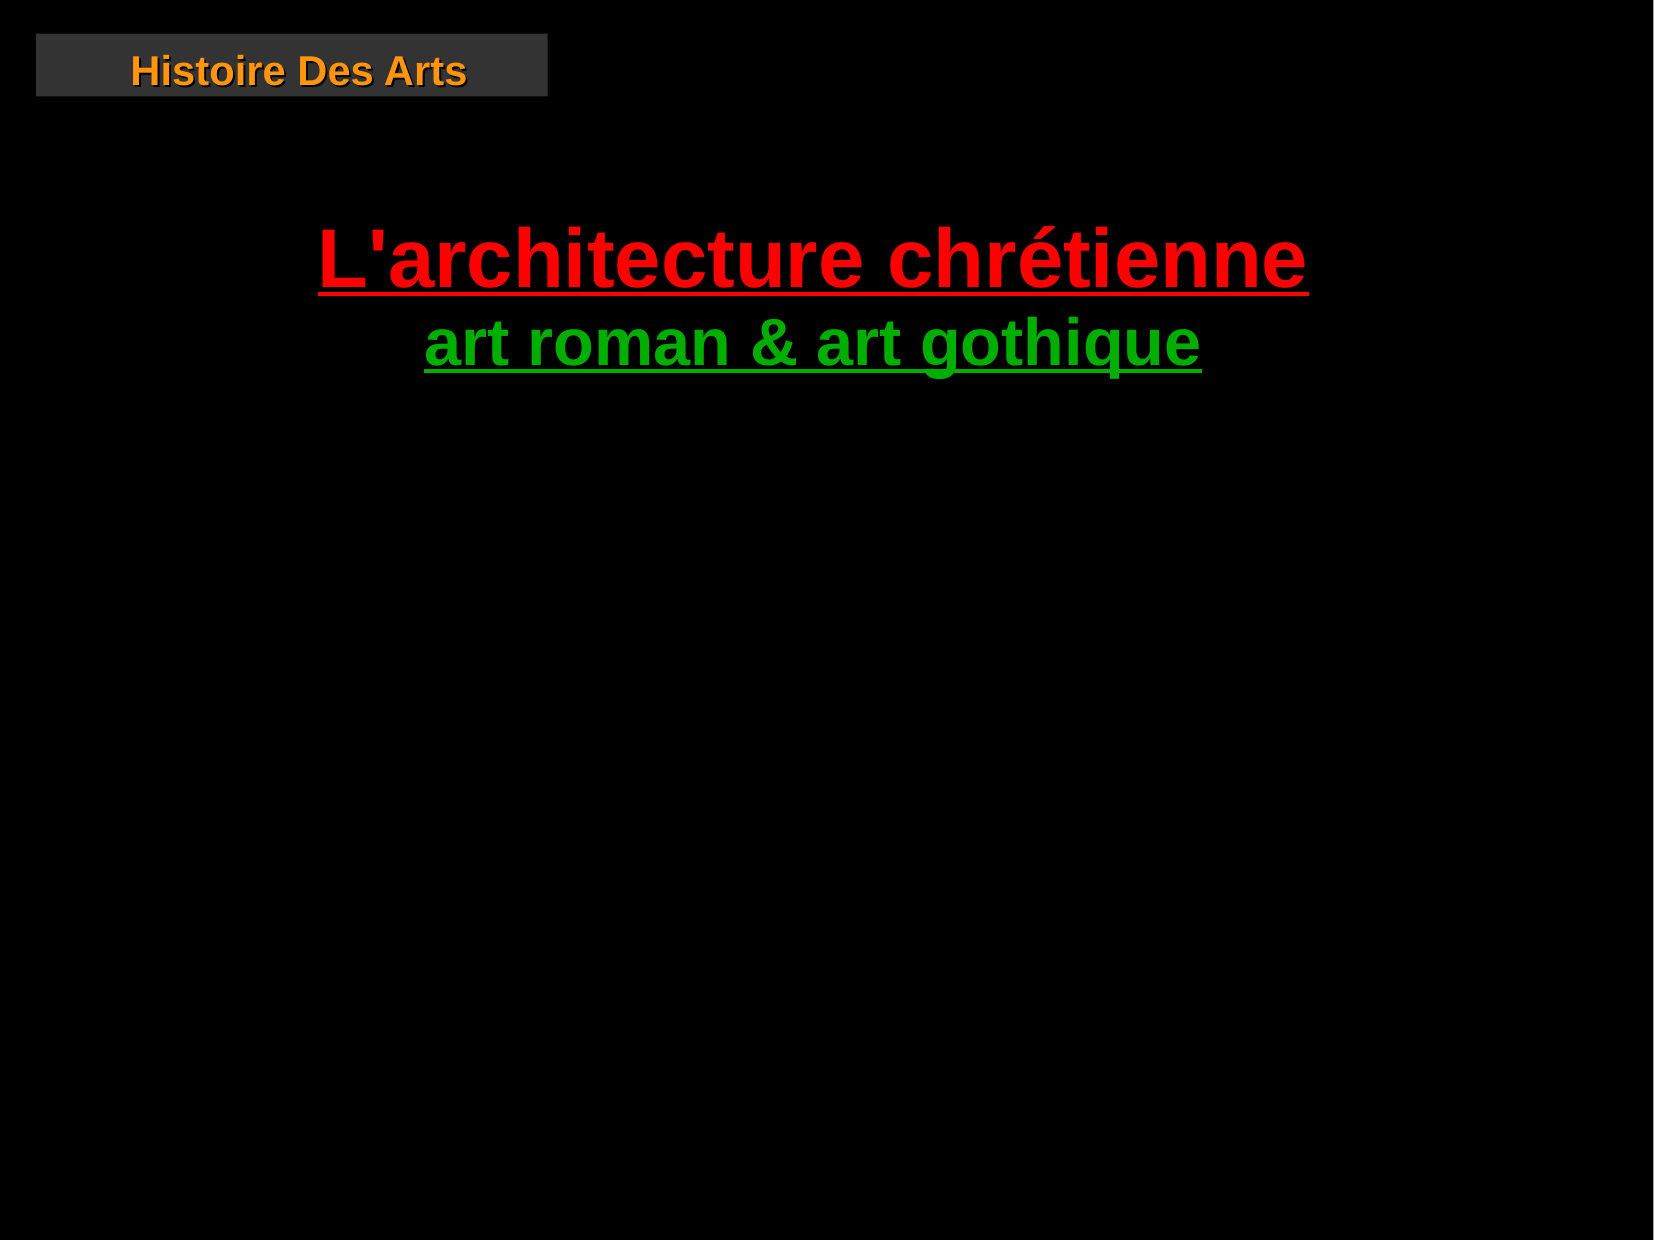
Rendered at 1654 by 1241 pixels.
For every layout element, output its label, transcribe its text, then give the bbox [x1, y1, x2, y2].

text_box L'architecture chrétienne art roman & art gothique [2, 211, 1625, 380]
text_box Histoire Des Arts [35, 32, 549, 98]
